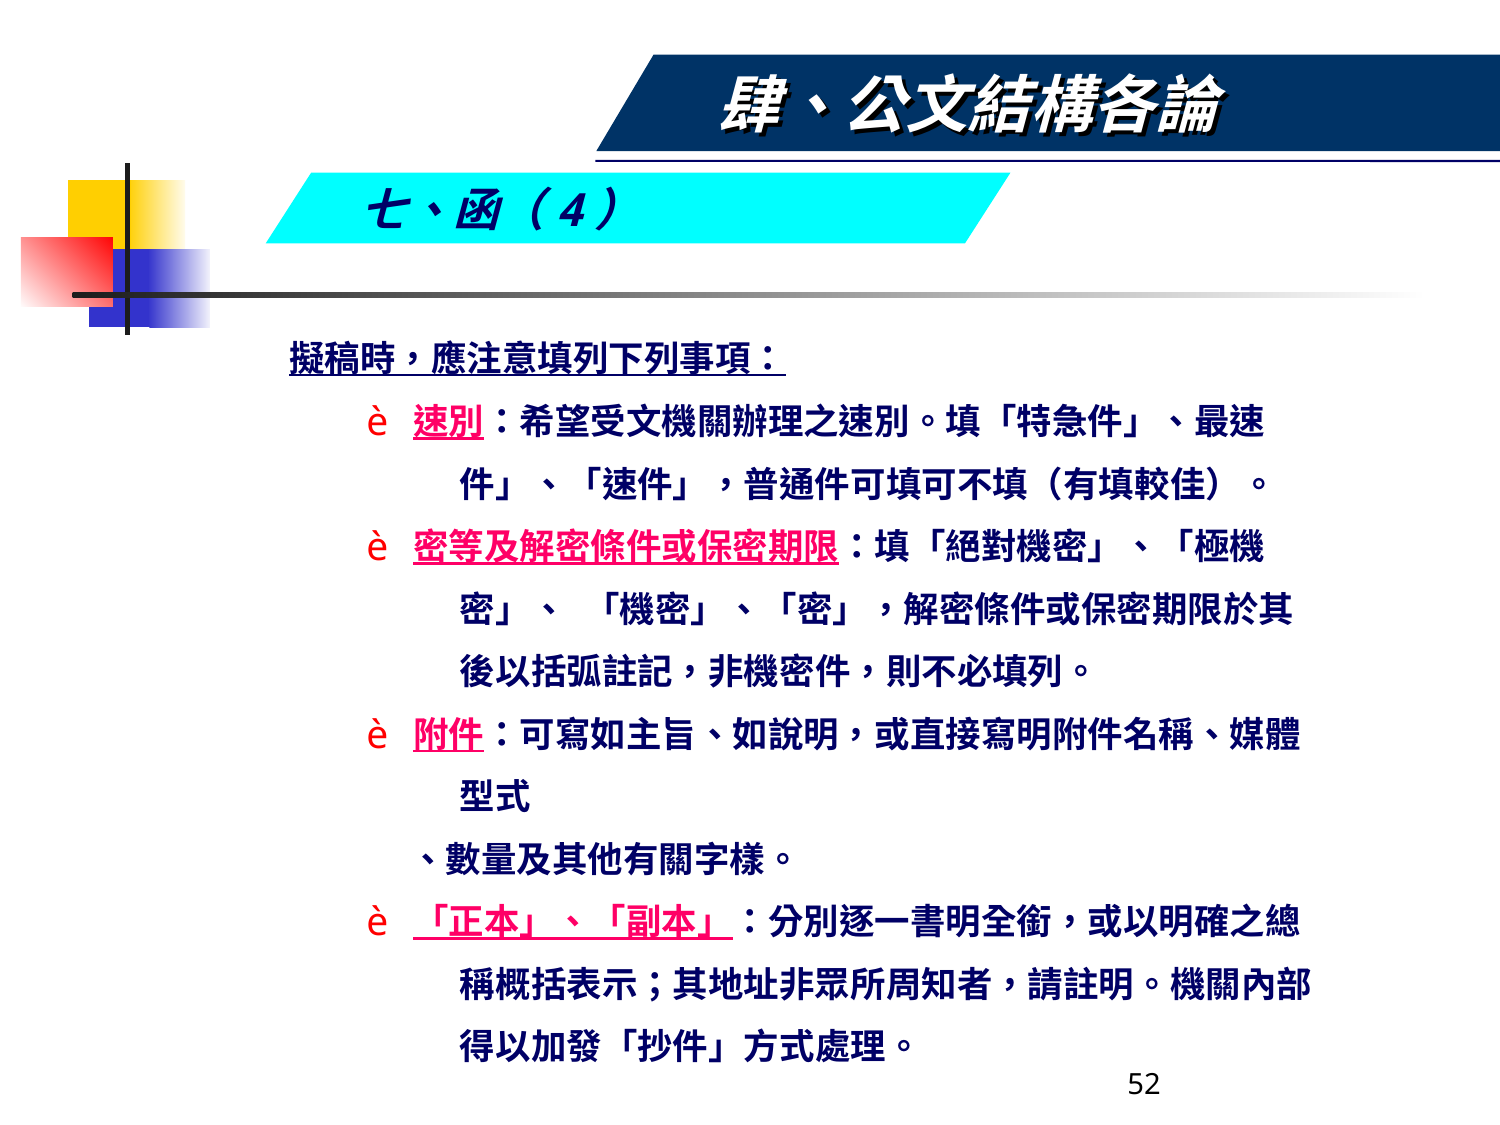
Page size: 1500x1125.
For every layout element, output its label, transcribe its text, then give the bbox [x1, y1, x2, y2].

text_box 七、函（4） [265, 172, 1011, 244]
text_box 擬稿時，應注意填列下列事項： 速別：希望受文機關辦理之速別。填「特急件」、最速件」、「速件」，普通件可填可不填（有填較佳）。 密等及解密條件或保密期限：填「絕對機密」、「極機密」、 「機密」、「密」，解密條件或保密期限於其後以括弧註記，非機密件，則不必填列。 附件：可寫如主旨、如說明，或直接寫明附件名稱、媒體型式 、數量及其他有關字樣。 「正本」、「副本」：分別逐一書明全銜，或以明確之總稱概括表示；其地址非眾所周知者，請註明。機關內部得以加發「抄件」方式處理。 [201, 309, 1330, 977]
text_box [1112, 1037, 1426, 1113]
text_box 肆、公文結構各論 [596, 54, 1500, 152]
